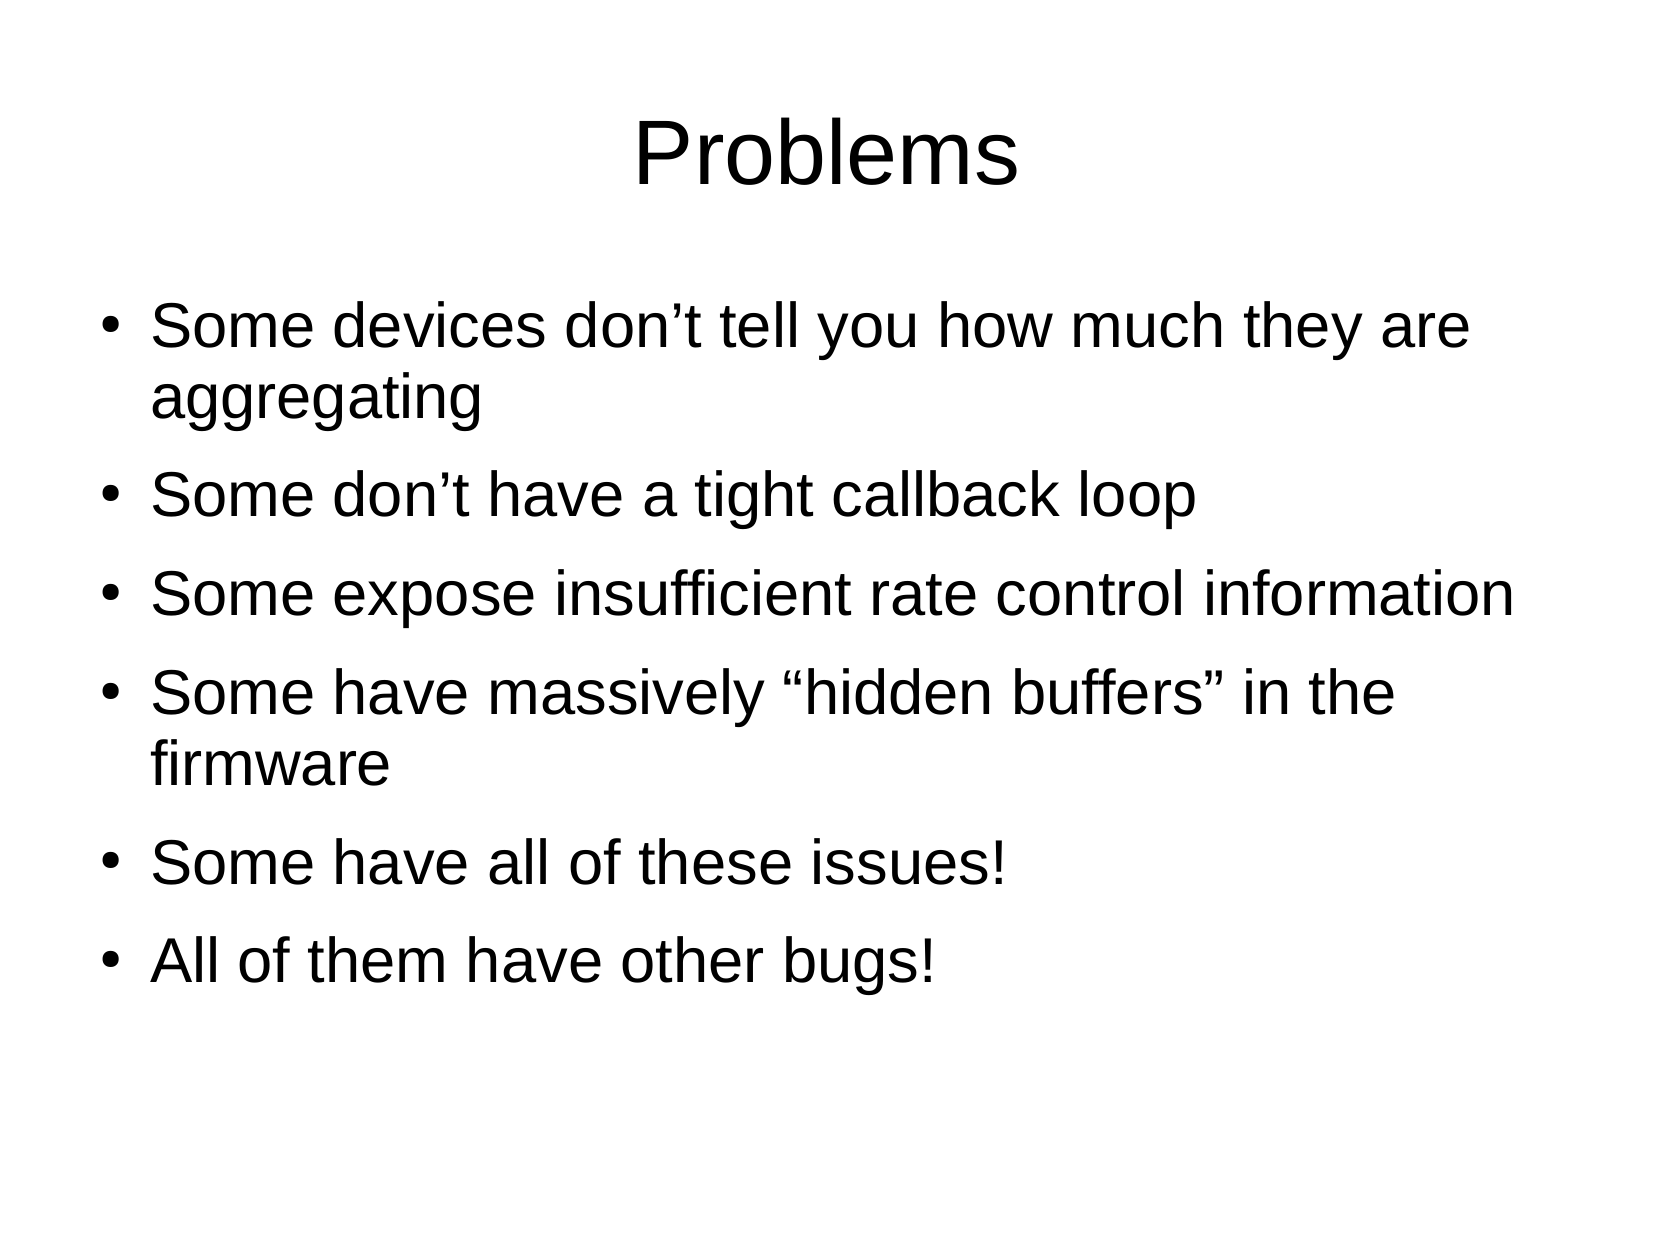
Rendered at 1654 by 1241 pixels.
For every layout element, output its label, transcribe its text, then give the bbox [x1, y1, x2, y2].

title Problems [82, 49, 1571, 257]
list Some devices don’t tell you how much they are aggregating Some don’t have a tight callback loop Some expose insufficient rate control information Some have massively “hidden buffers” in the firmware Some have all of these issues! All of them have other bugs! [82, 290, 1571, 1010]
